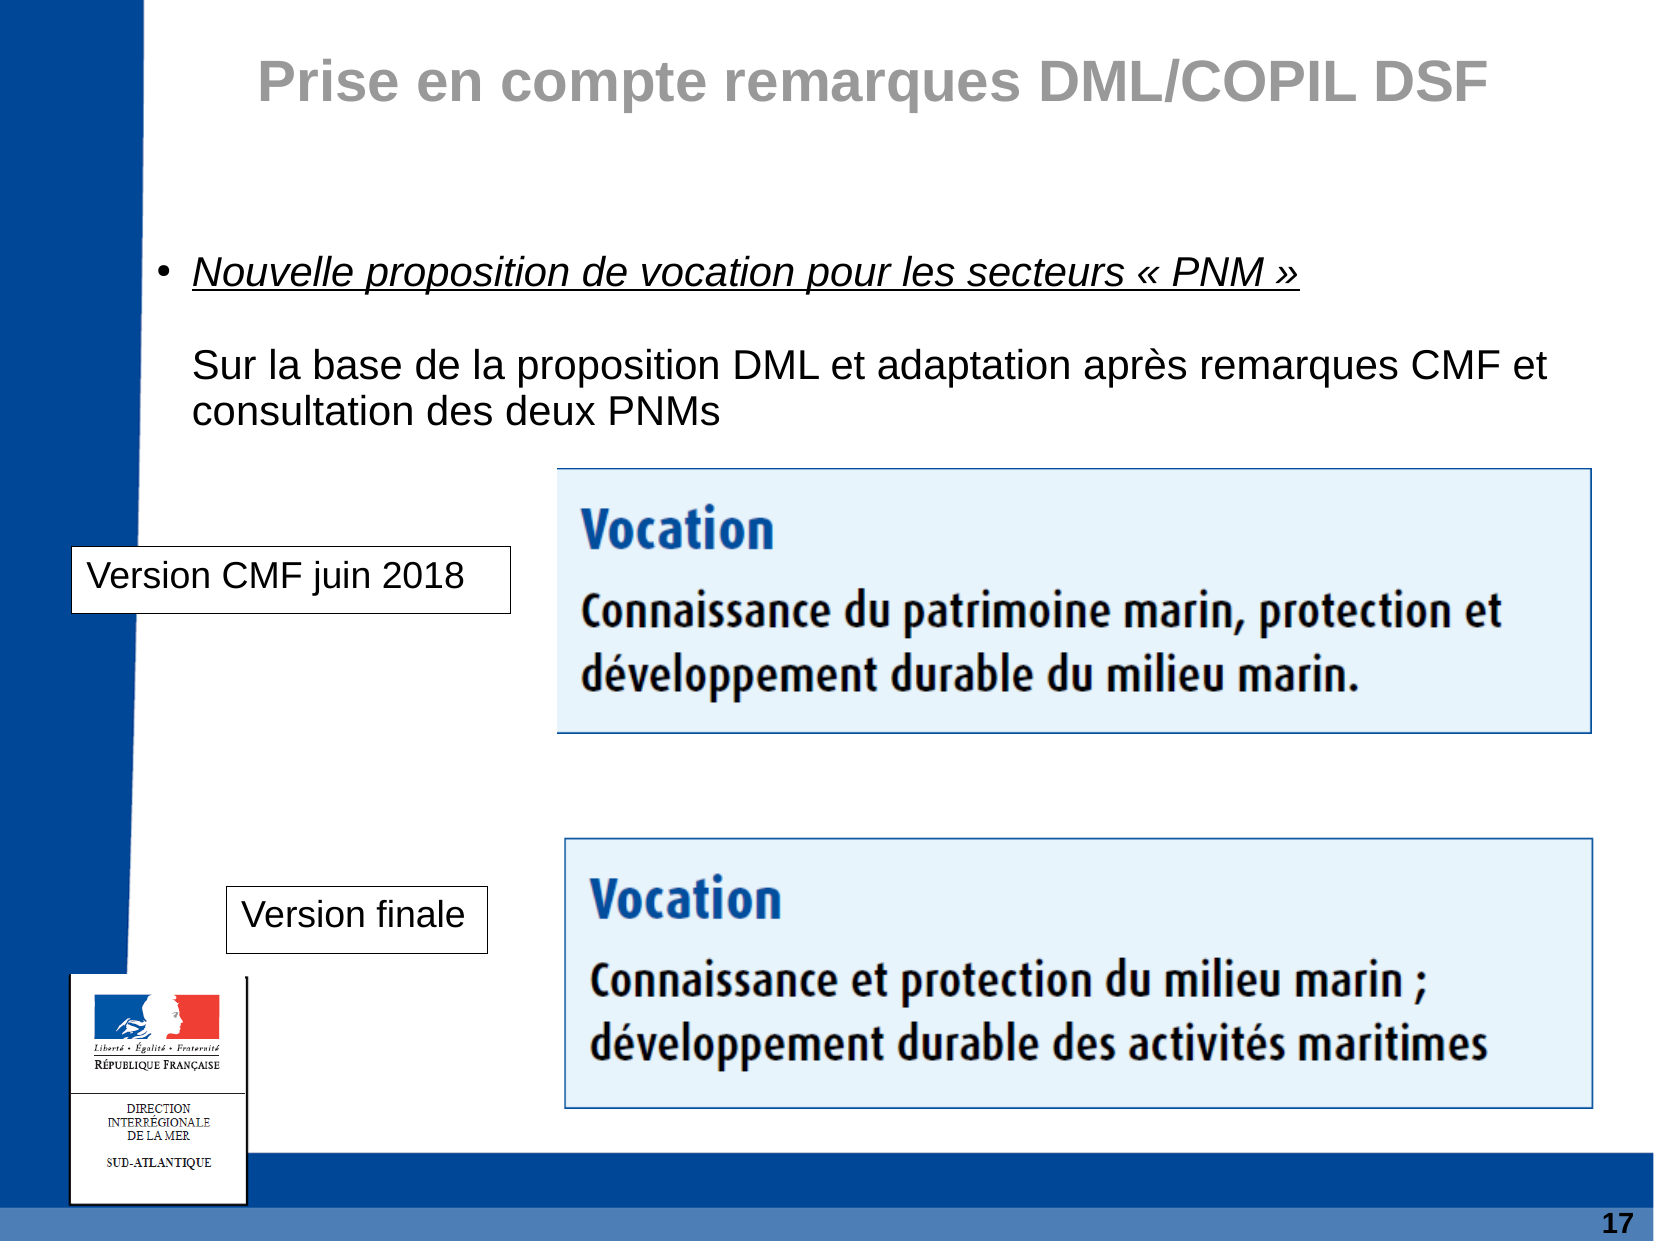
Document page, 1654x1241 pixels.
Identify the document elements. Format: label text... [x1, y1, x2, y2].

text_box Prise en compte remarques DML/COPIL DSF [106, 41, 1642, 189]
text_box Version CMF juin 2018 [71, 546, 511, 614]
text_box Nouvelle proposition de vocation pour les secteurs « PNM » Sur la base de la proposition DML et adaptation après remarques CMF et consultation des deux PNMs [141, 148, 1571, 1241]
picture [0, 0, 1654, 1241]
text_box Version finale [226, 886, 488, 954]
